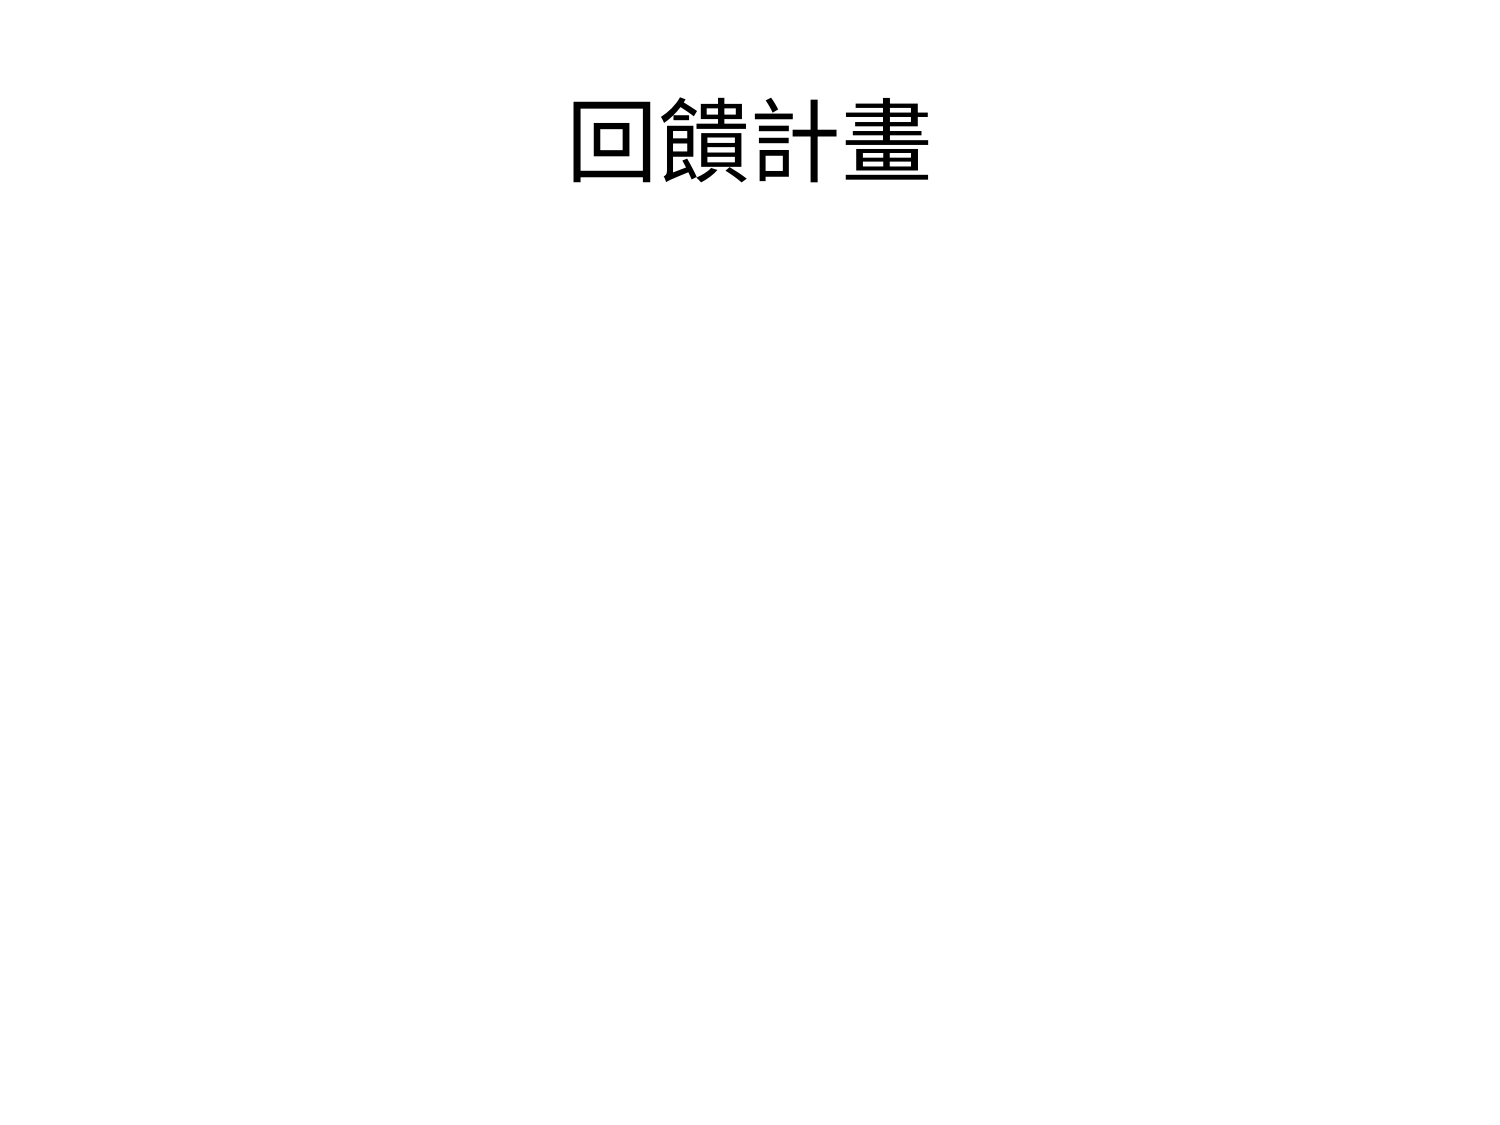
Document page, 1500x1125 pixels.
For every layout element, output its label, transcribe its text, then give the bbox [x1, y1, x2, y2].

title 回饋計畫 [75, 45, 1426, 233]
